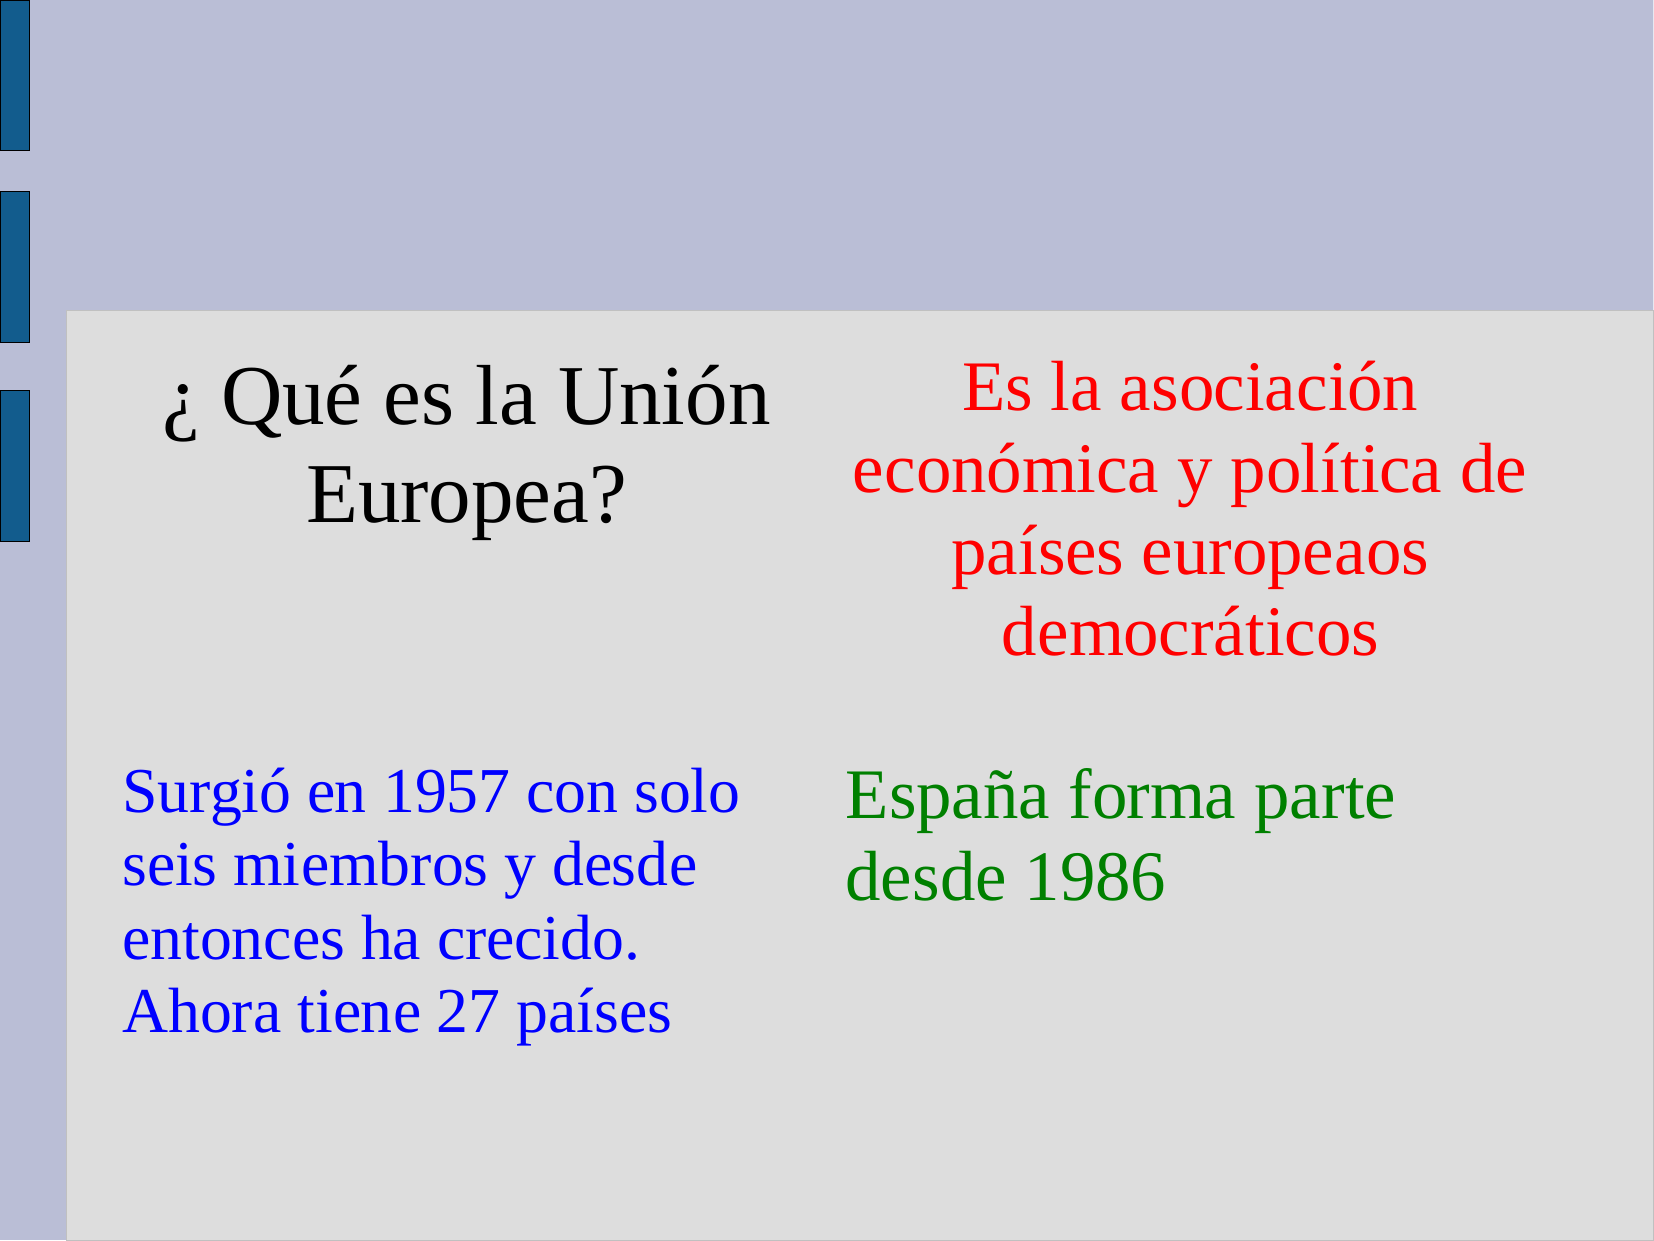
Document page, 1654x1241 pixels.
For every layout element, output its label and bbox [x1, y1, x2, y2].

chart [121, 344, 1535, 1127]
